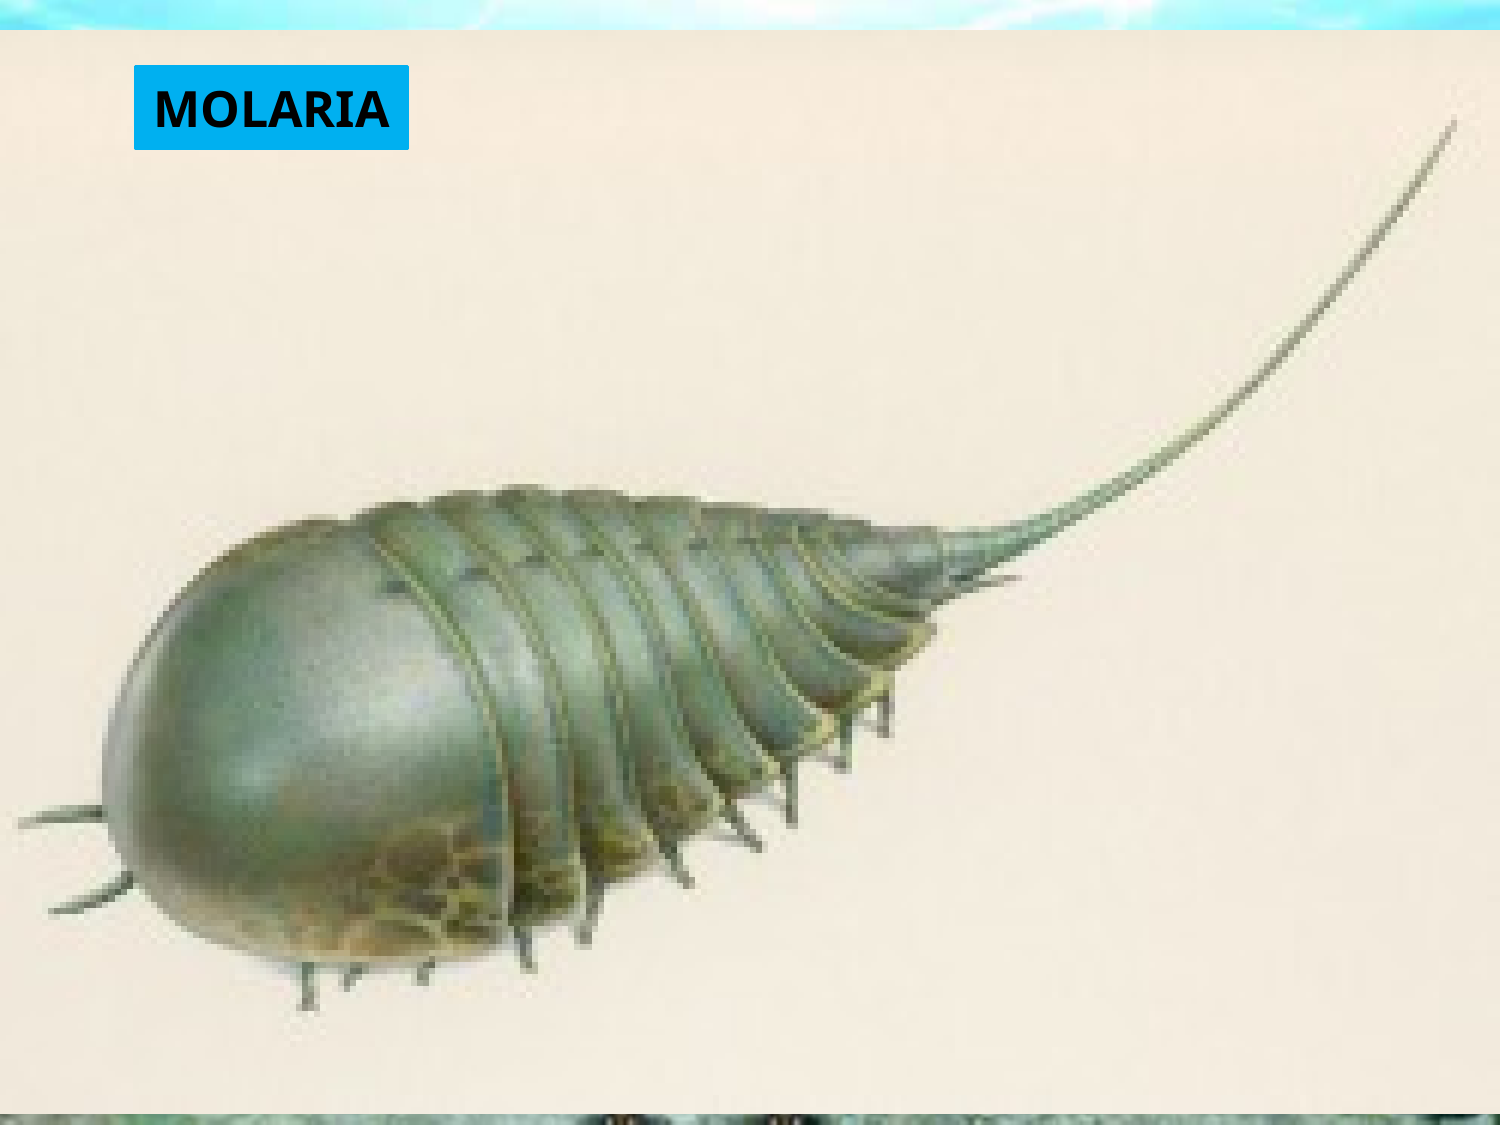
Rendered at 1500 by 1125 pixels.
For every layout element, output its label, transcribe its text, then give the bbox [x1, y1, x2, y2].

text_box MOLARIA [135, 66, 408, 149]
picture [0, 0, 1500, 1125]
